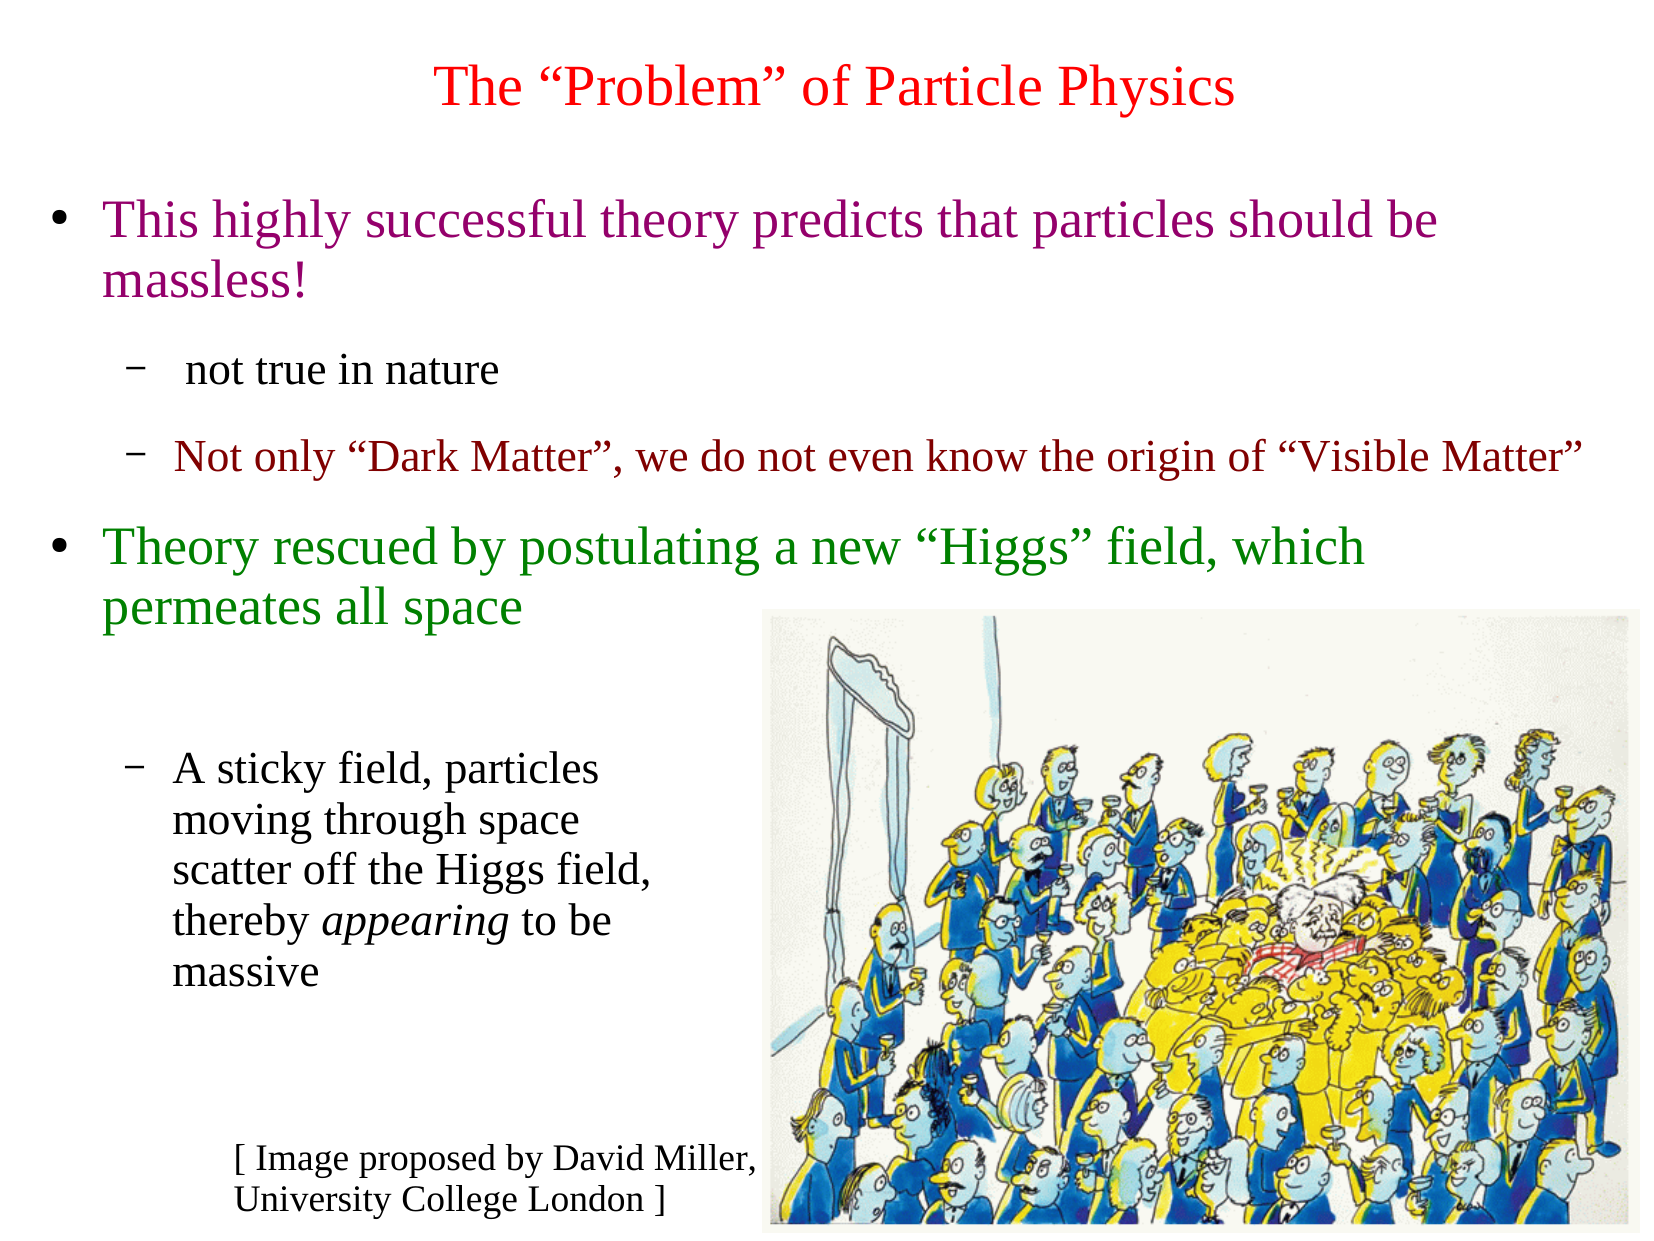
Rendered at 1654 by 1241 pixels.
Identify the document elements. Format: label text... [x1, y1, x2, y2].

text_box [ Image proposed by David Miller, University College London ] [233, 1136, 807, 1227]
list This highly successful theory predicts that particles should be massless! not true in nature Not only “Dark Matter”, we do not even know the origin of “Visible Matter” Theory rescued by postulating a new “Higgs” field, which permeates all space [32, 188, 1587, 1185]
list A sticky field, particles moving through space scatter off the Higgs field, thereby appearing to be massive [30, 742, 673, 1021]
title The “Problem” of Particle Physics [128, 0, 1541, 179]
picture [762, 609, 1640, 1233]
